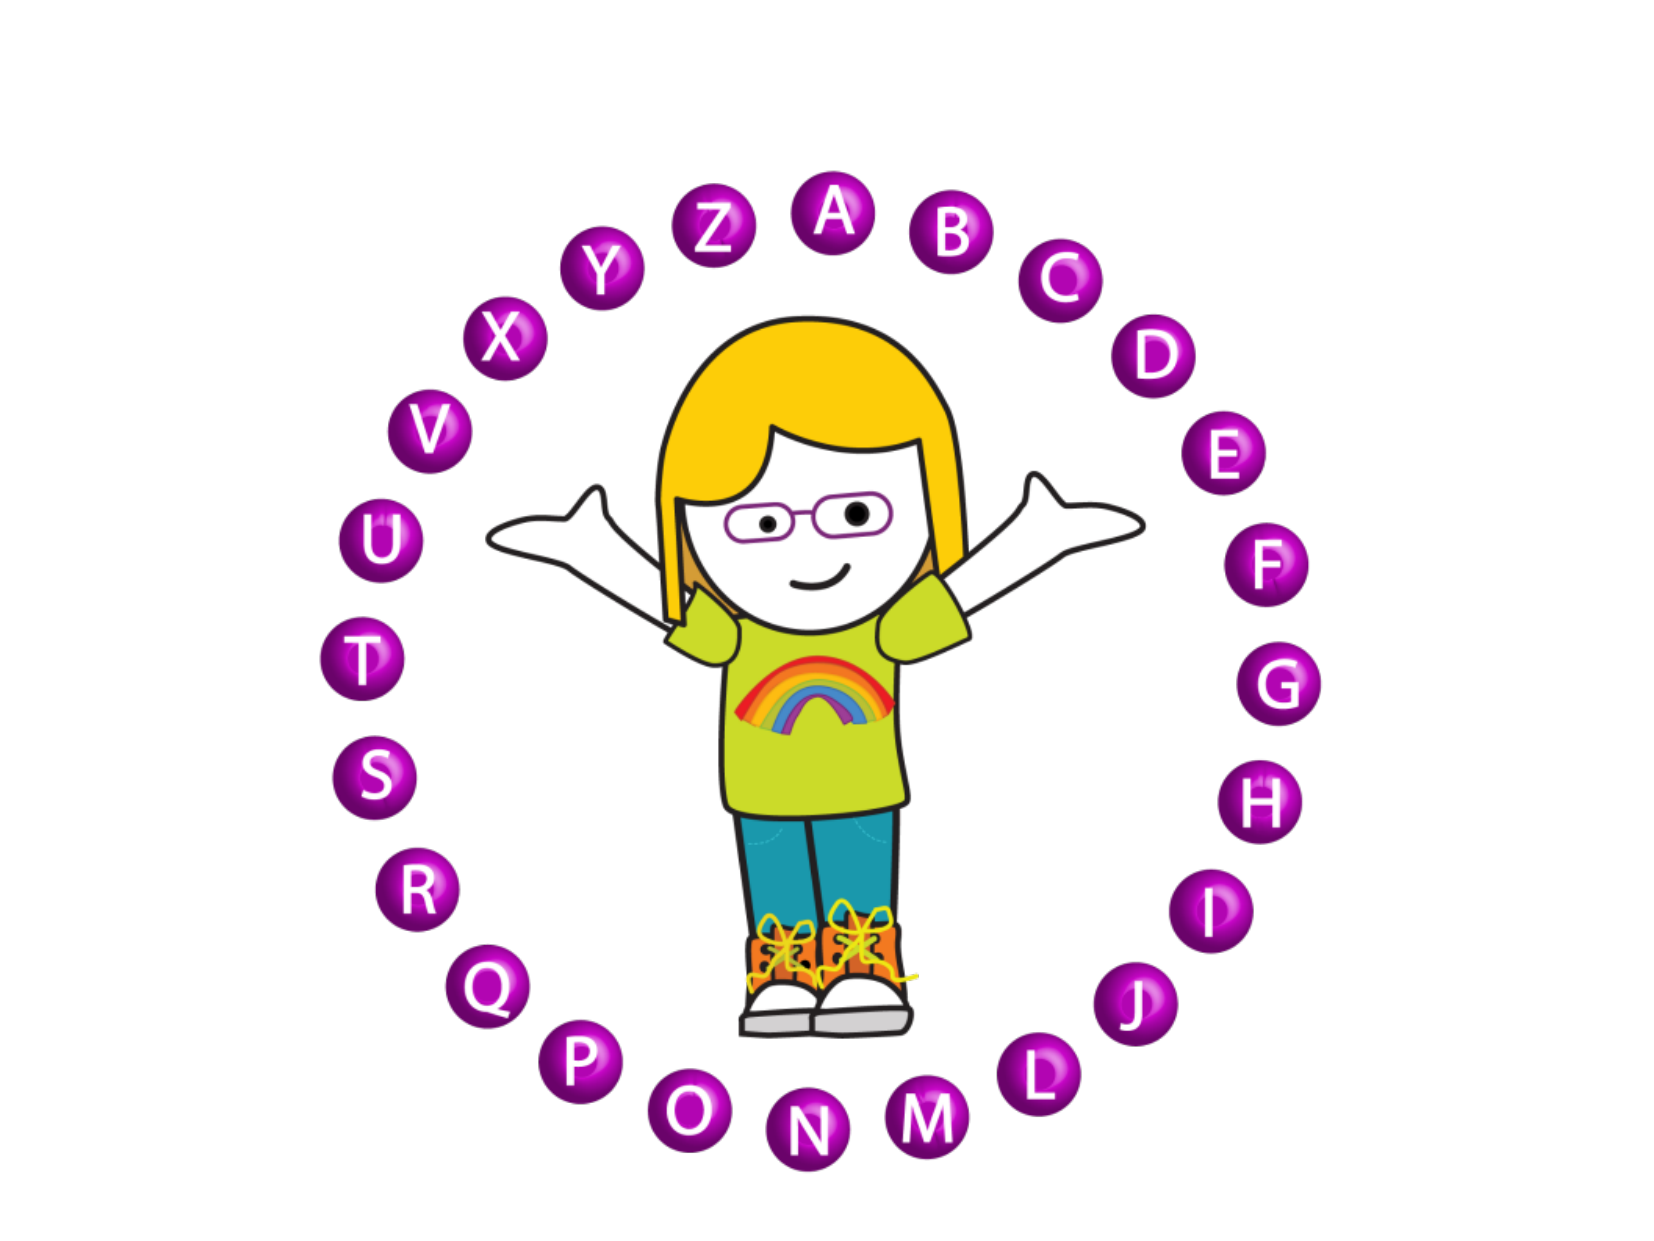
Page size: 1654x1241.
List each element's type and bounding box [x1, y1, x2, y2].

picture [254, 157, 1404, 1189]
